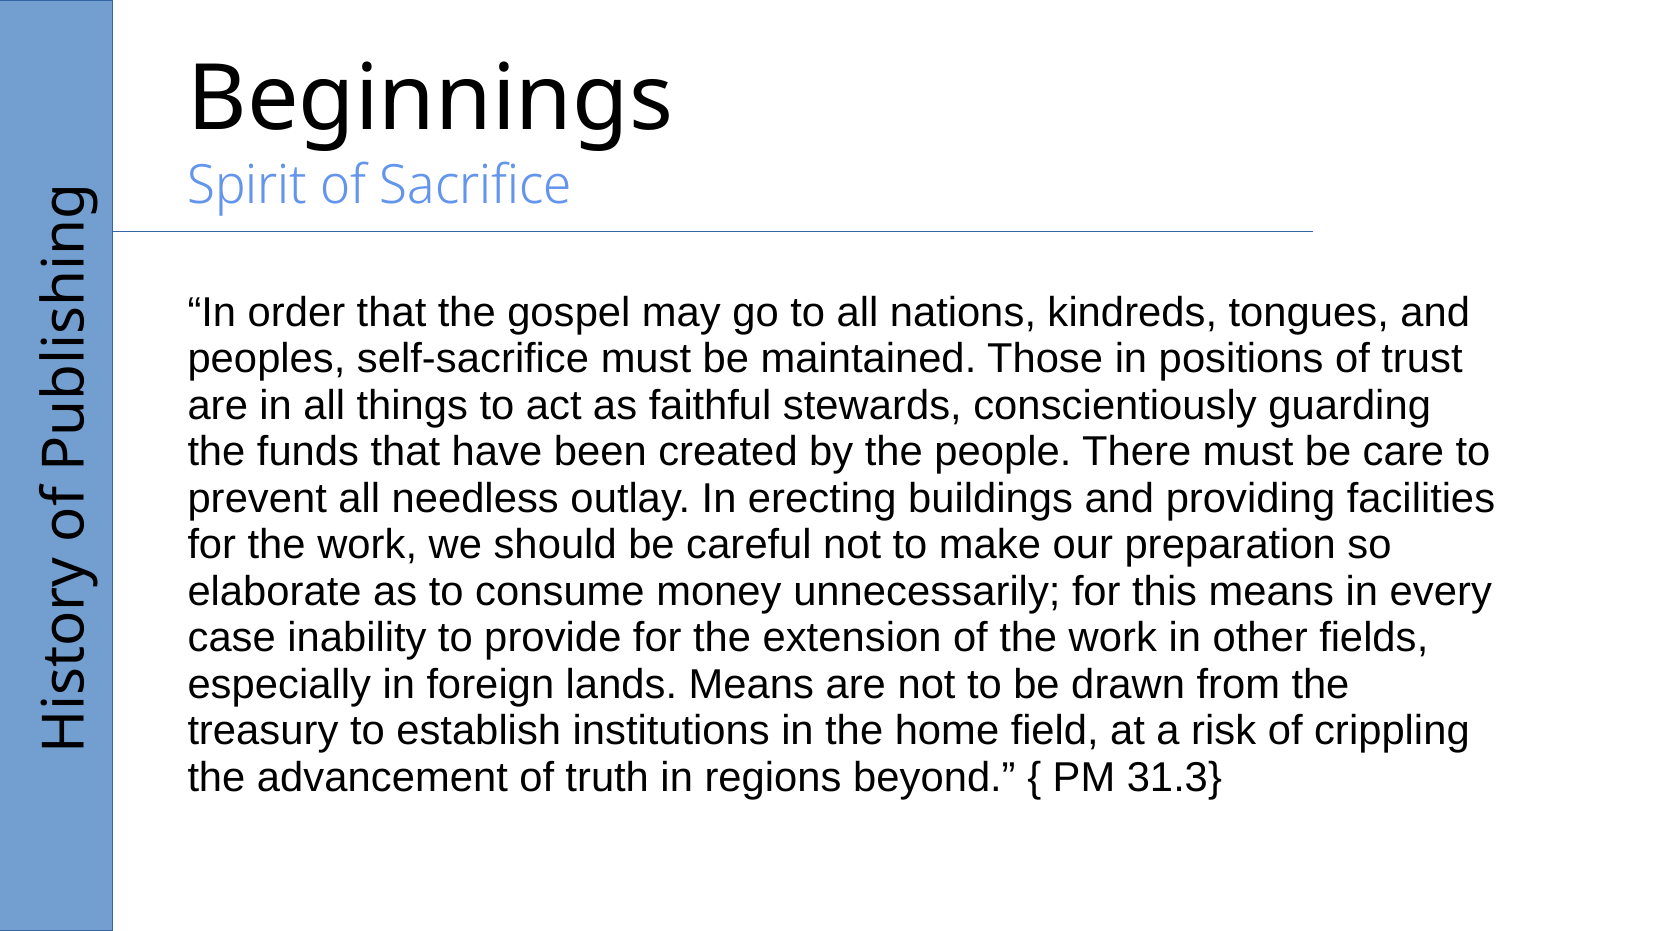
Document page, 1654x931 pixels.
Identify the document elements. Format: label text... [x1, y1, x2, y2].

subtitle “In order that the gospel may go to all nations, kindreds, tongues, and peoples, self-sacrifice must be maintained. Those in positions of trust are in all things to act as faithful stewards, conscientiously guarding the funds that have been created by the people. There must be care to prevent all needless outlay. In erecting buildings and providing facilities for the work, we should be careful not to make our preparation so elaborate as to consume money unnecessarily; for this means in every case inability to provide for the extension of the work in other fields, especially in foreign lands. Means are not to be drawn from the treasury to establish institutions in the home field, at a risk of crippling the advancement of truth in regions beyond.” { PM 31.3} [187, 288, 1501, 826]
text_box [0, 0, 113, 931]
title Beginnings [187, 33, 1571, 125]
title Spirit of Sacrifice [187, 125, 1571, 239]
text_box History of Publishing [13, 37, 105, 901]
